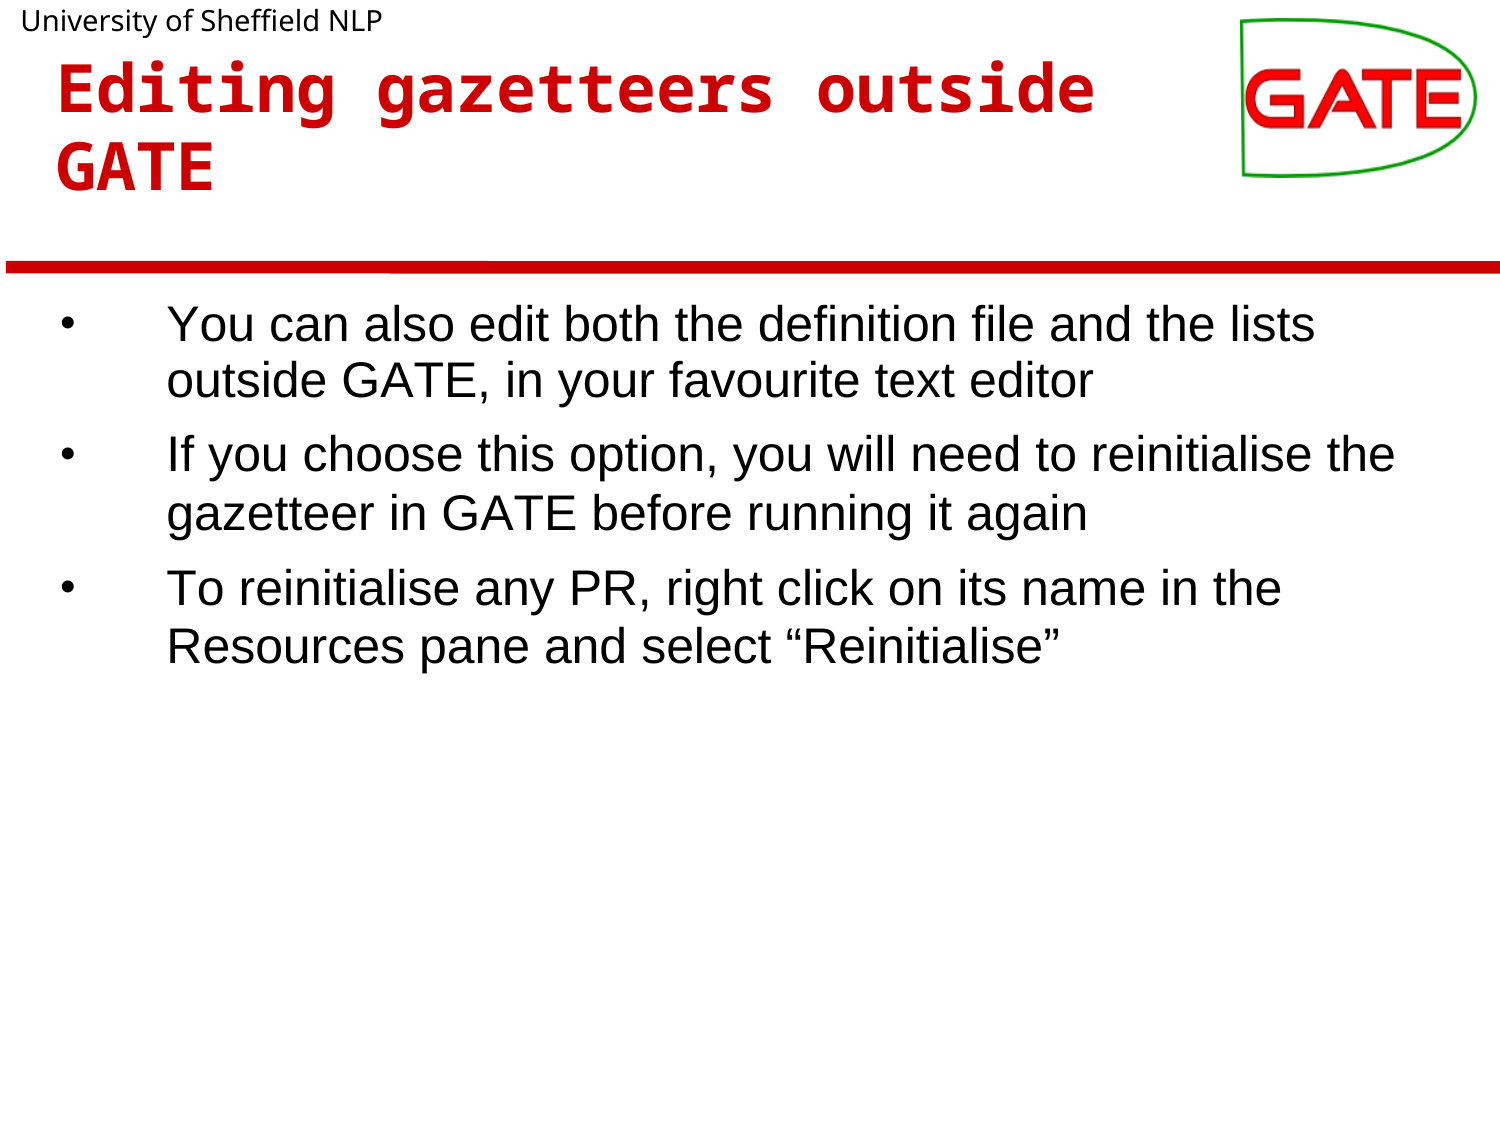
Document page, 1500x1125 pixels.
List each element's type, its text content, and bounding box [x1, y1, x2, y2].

text_box You can also edit both the definition file and the lists outside GATE, in your favourite text editor If you choose this option, you will need to reinitialise the gazetteer in GATE before running it again To reinitialise any PR, right click on its name in the Resources pane and select “Reinitialise” [59, 295, 1465, 1114]
text_box Editing gazetteers outside GATE [56, 29, 1120, 227]
picture [1240, 18, 1477, 178]
